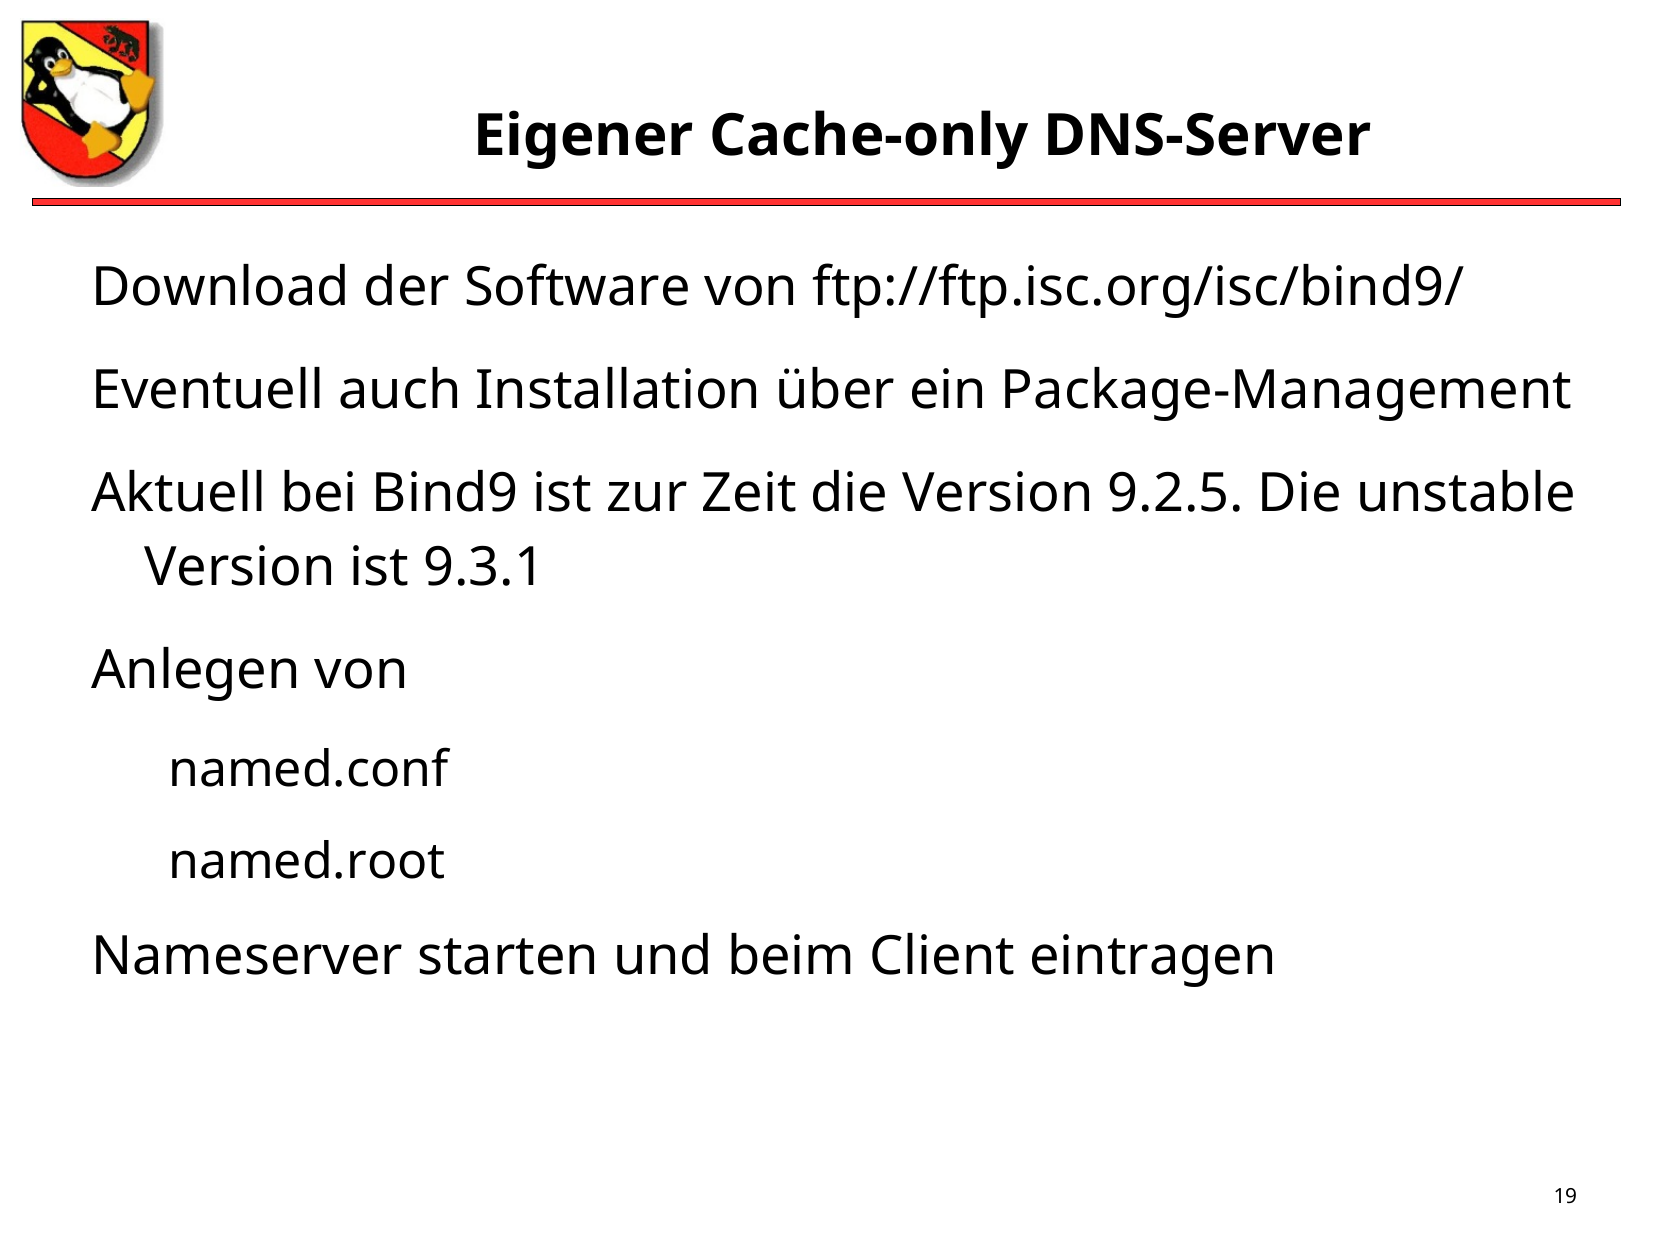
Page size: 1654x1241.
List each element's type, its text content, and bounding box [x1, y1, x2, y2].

list Download der Software von ftp://ftp.isc.org/isc/bind9/ Eventuell auch Installation über ein Package-Management Aktuell bei Bind9 ist zur Zeit die Version 9.2.5. Die unstable Version ist 9.3.1 Anlegen von named.conf named.root Nameserver starten und beim Client eintragen [73, 247, 1610, 1152]
picture [19, 18, 168, 187]
title Eigener Cache-only DNS-Server [250, 88, 1595, 178]
